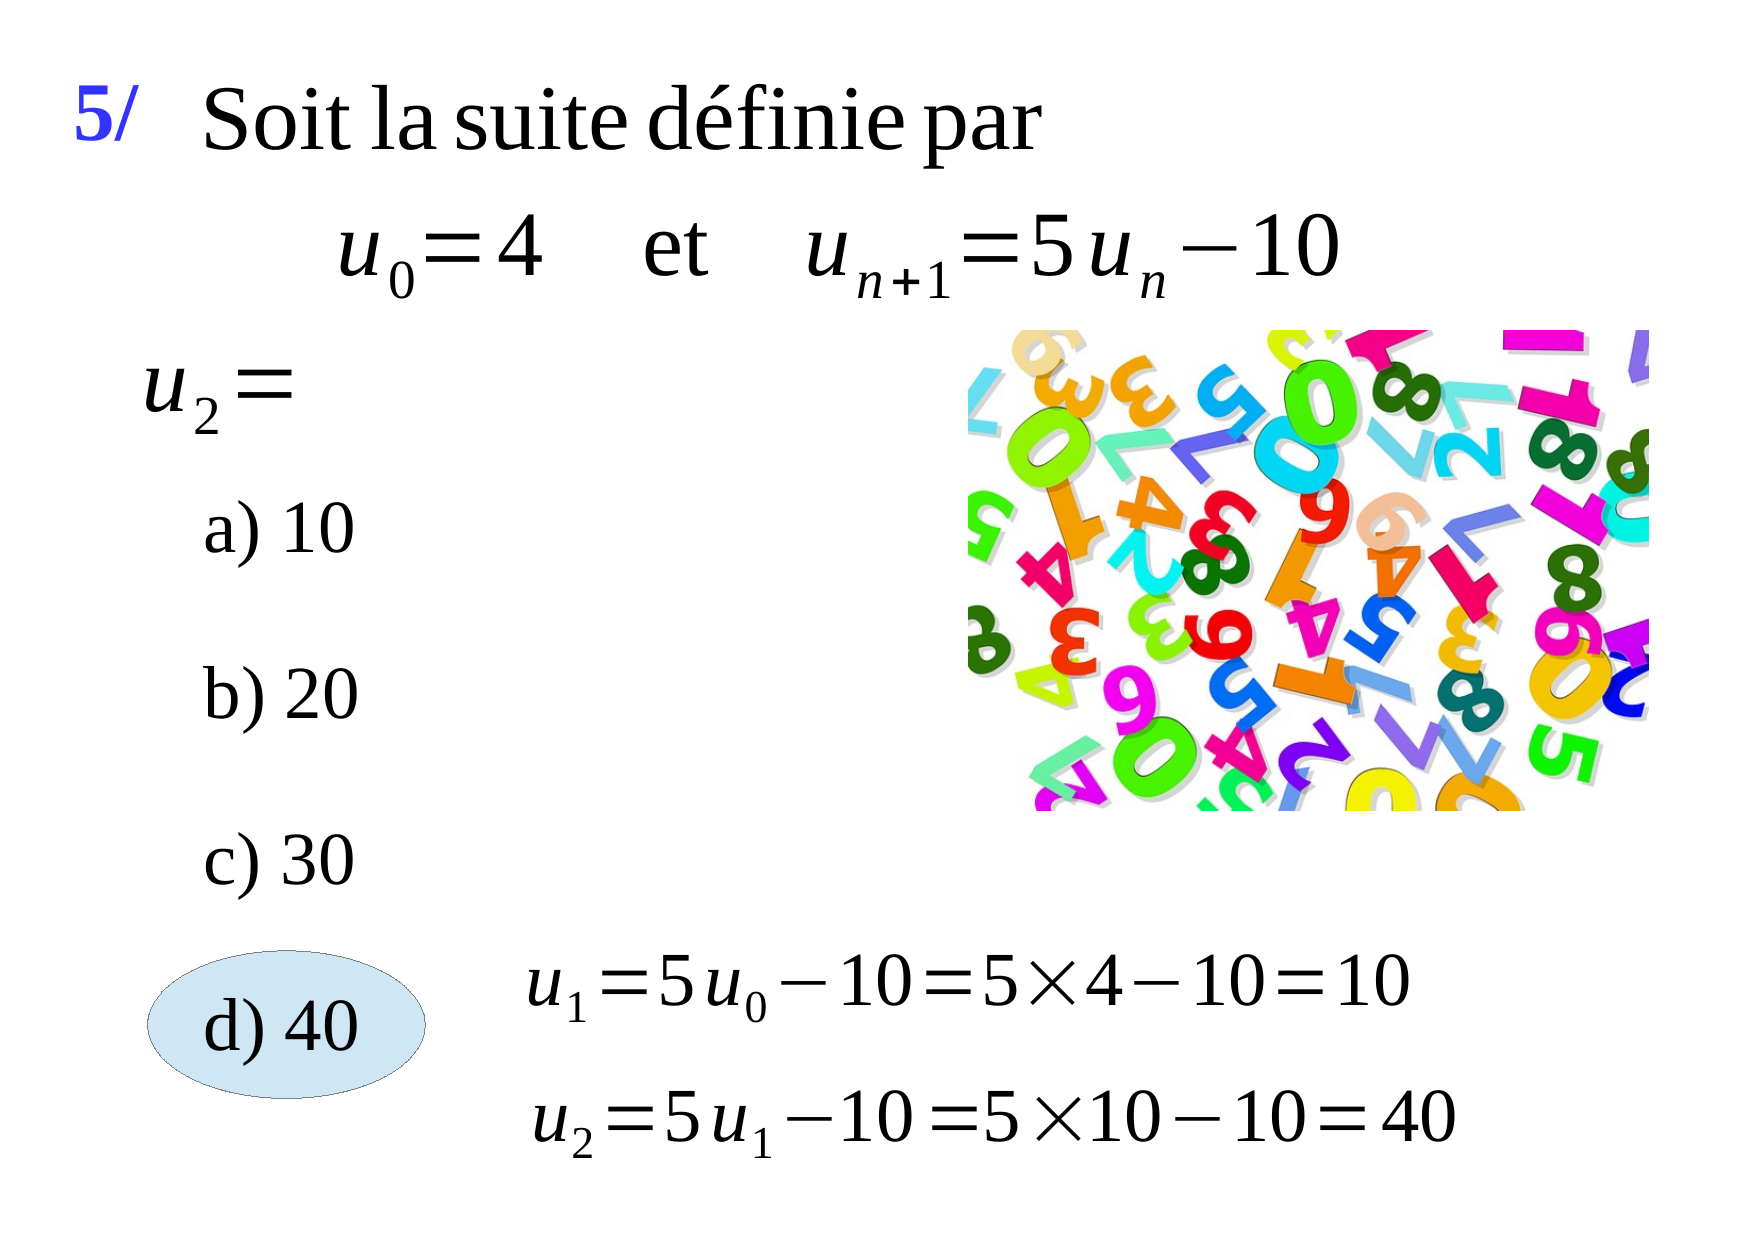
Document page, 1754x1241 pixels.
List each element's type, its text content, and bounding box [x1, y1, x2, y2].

chart [507, 1072, 1480, 1170]
text_box a) 10 b) 20 c) 30 d) 40 [188, 478, 493, 1074]
chart [501, 936, 1436, 1034]
chart [312, 194, 1364, 311]
chart [118, 330, 324, 447]
picture [968, 330, 1649, 811]
chart [177, 68, 1070, 172]
text_box 5/ [59, 59, 154, 167]
text_box [147, 972, 390, 1099]
